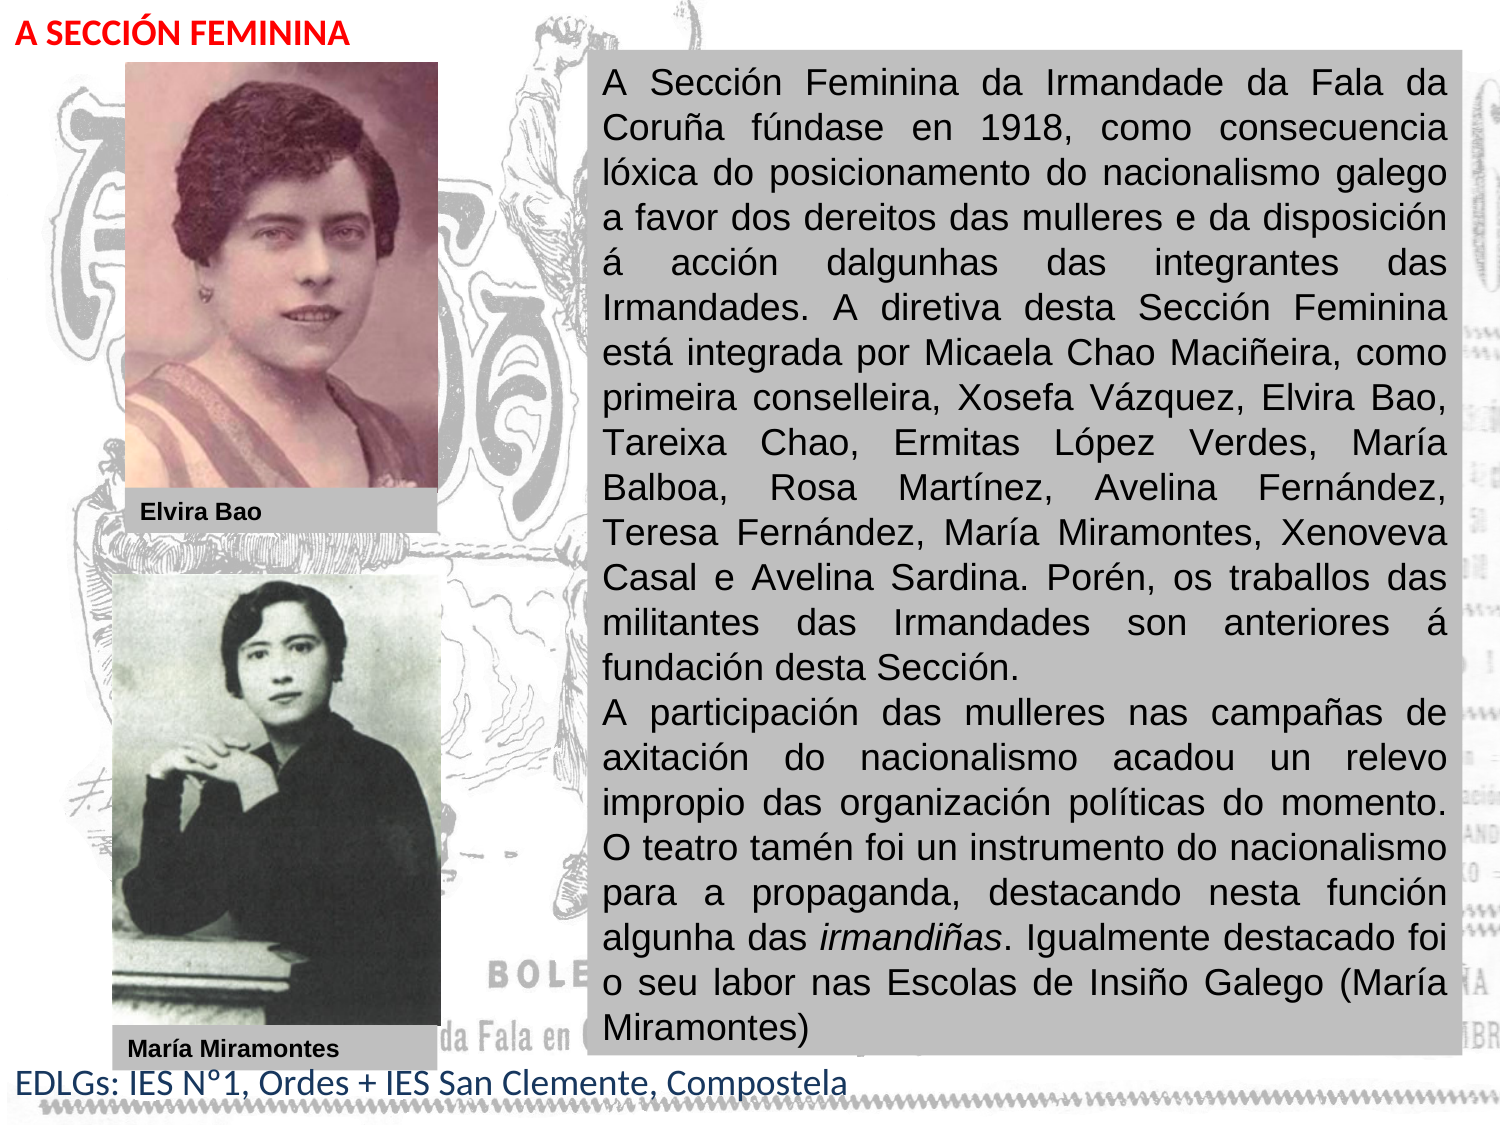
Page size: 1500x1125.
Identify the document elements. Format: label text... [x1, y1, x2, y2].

text_box EDLGs: IES Nº1, Ordes + IES San Clemente, Compostela [0, 1050, 926, 1111]
text_box A SECCIÓN FEMININA [0, 0, 501, 61]
picture [7, 0, 1500, 1125]
text_box A Sección Feminina da Irmandade da Fala da Coruña fúndase en 1918, como consecuencia lóxica do posicionamento do nacionalismo galego a favor dos dereitos das mulleres e da disposición á acción dalgunhas das integrantes das Irmandades. A diretiva desta Sección Feminina está integrada por Micaela Chao Maciñeira, como primeira conselleira, Xosefa Vázquez, Elvira Bao, Tareixa Chao, Ermitas López Verdes, María Balboa, Rosa Martínez, Avelina Fernández, Teresa Fernández, María Miramontes, Xenoveva Casal e Avelina Sardina. Porén, os traballos das militantes das Irmandades son anteriores á fundación desta Sección. A participación das mulleres nas campañas de axitación do nacionalismo acadou un relevo impropio das organización políticas do momento. O teatro tamén foi un instrumento do nacionalismo para a propaganda, destacando nesta función algunha das irmandiñas. Igualmente destacado foi o seu labor nas Escolas de Insiño Galego (María Miramontes) [587, 49, 1463, 1056]
text_box Elvira Bao [124, 487, 438, 533]
text_box María Miramontes [112, 1025, 438, 1050]
